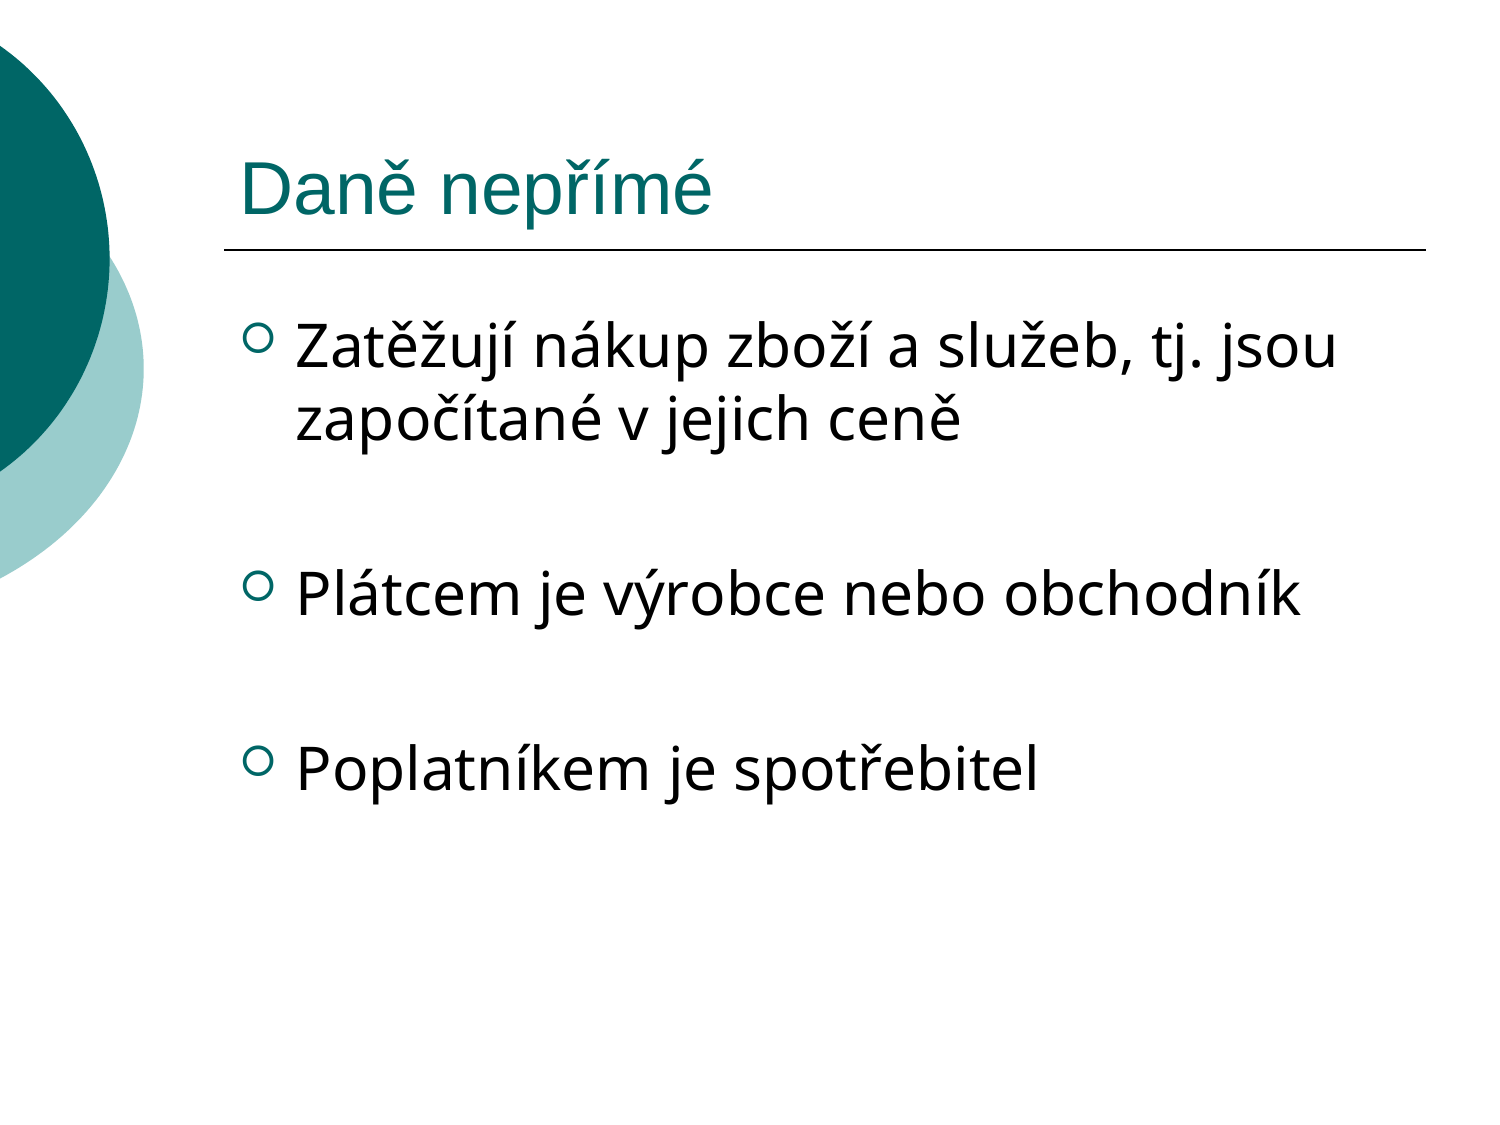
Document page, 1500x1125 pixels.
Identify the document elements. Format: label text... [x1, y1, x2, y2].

list Zatěžují nákup zboží a služeb, tj. jsou započítané v jejich ceně Plátcem je výrobce nebo obchodník Poplatníkem je spotřebitel [224, 299, 1425, 975]
title Daně nepřímé [224, 49, 1425, 237]
